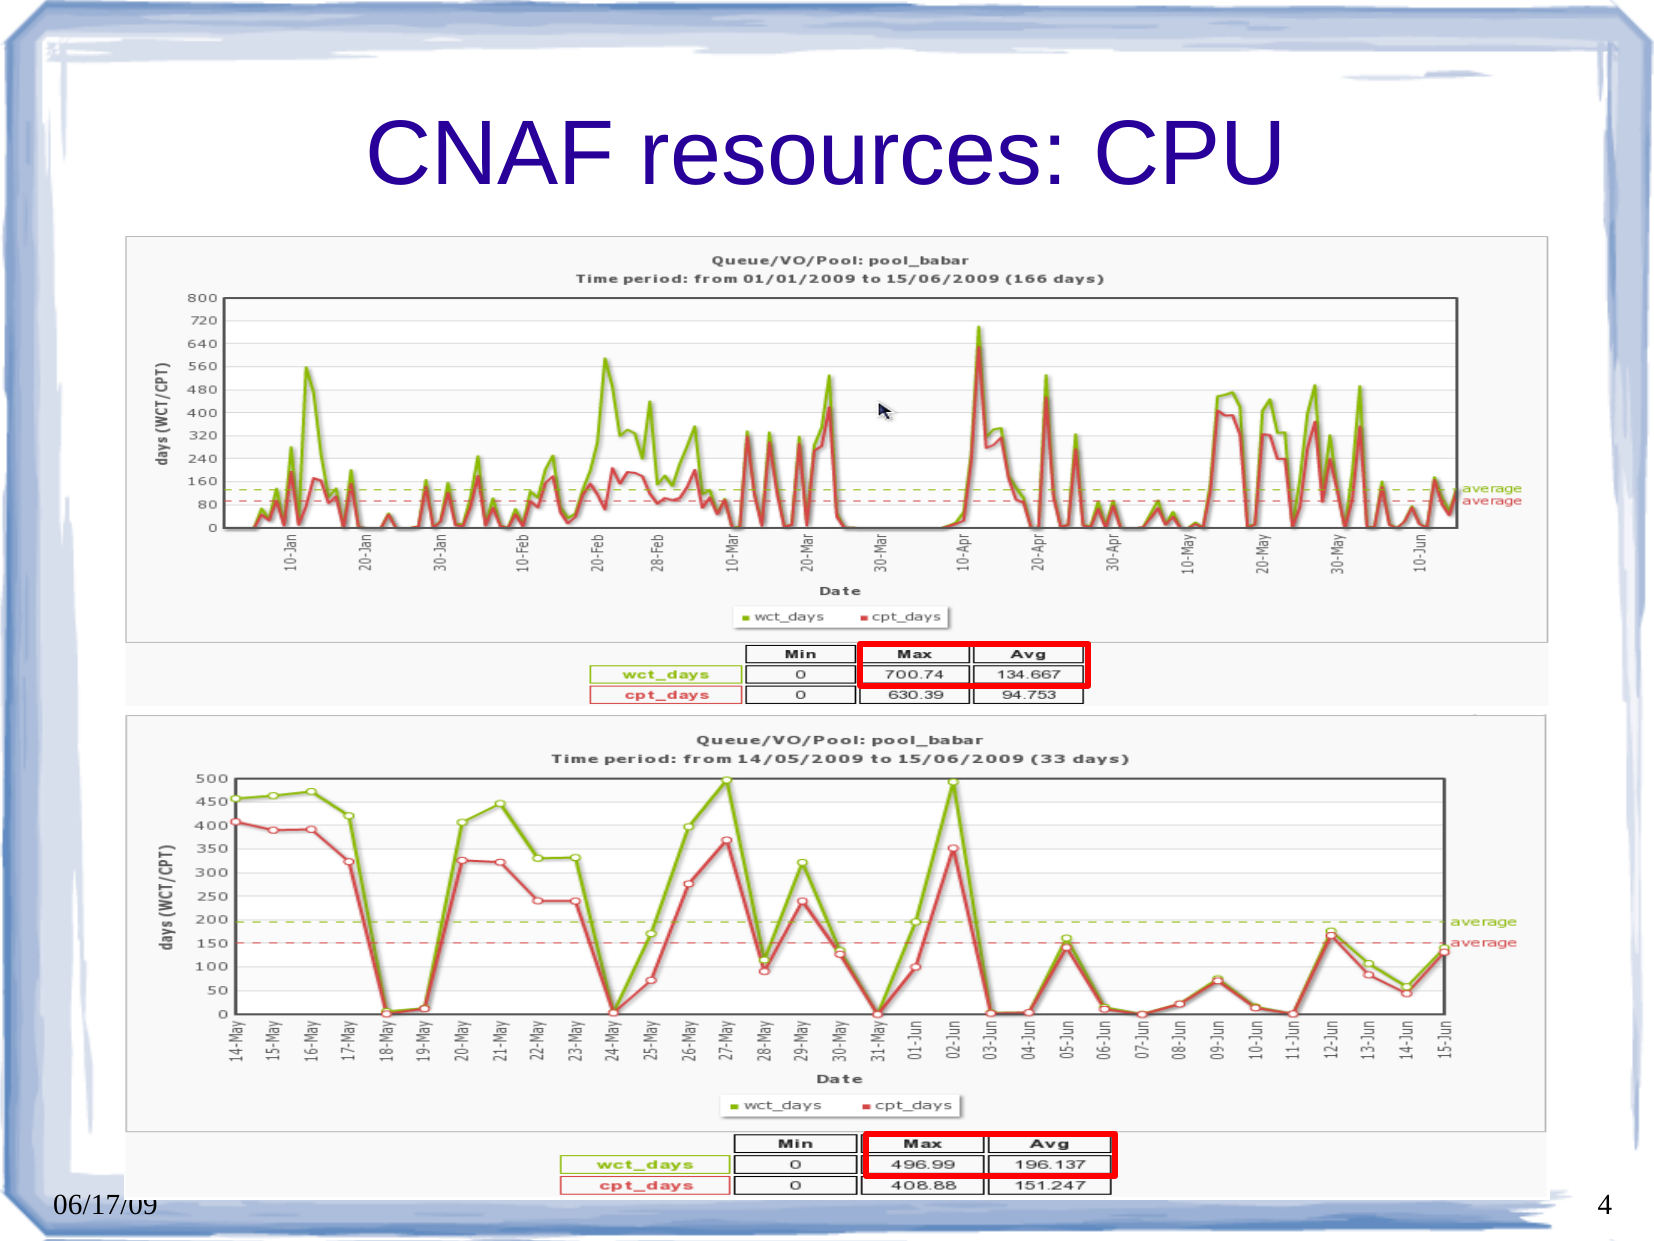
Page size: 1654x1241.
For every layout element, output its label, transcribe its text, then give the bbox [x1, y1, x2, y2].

picture [0, 0, 1654, 1241]
title CNAF resources: CPU [82, 56, 1571, 250]
